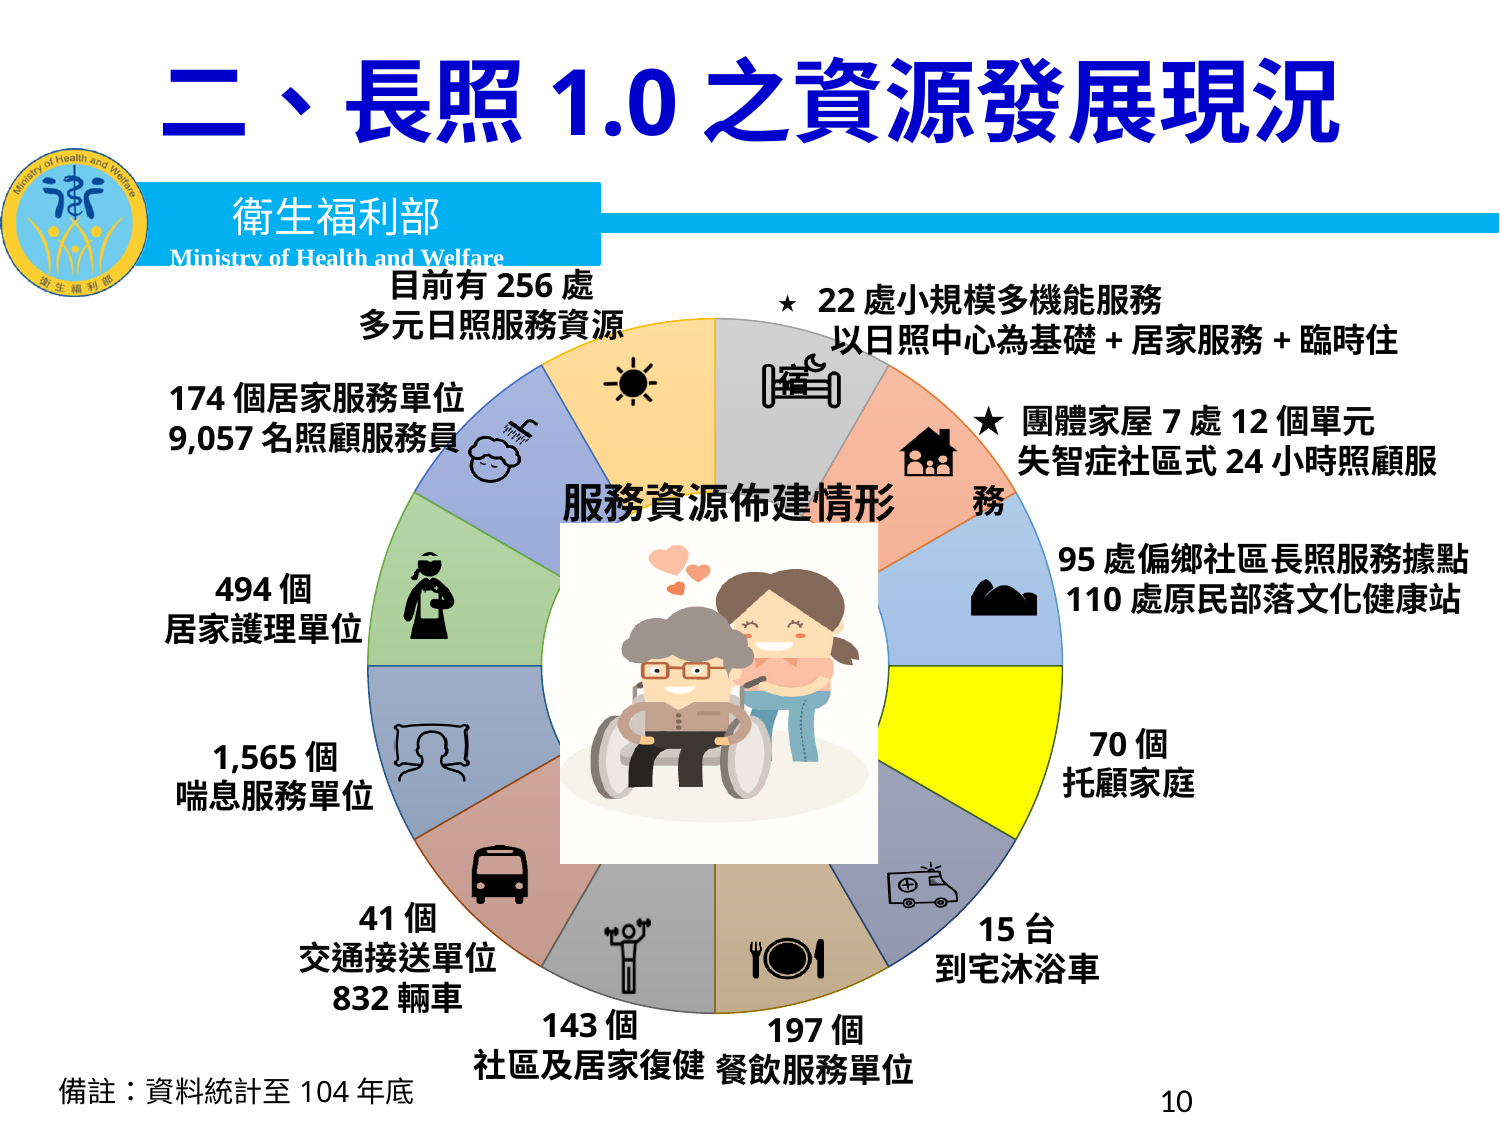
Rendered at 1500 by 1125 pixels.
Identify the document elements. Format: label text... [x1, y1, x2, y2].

picture [465, 845, 534, 889]
picture [592, 347, 677, 426]
text_box 15台 到宅沐浴車 [850, 900, 1185, 991]
picture [887, 417, 957, 482]
text_box 143個 社區及居家復健 [422, 996, 758, 1087]
text_box 1,565個 喘息服務單位 [108, 728, 443, 819]
picture [456, 411, 549, 487]
picture [582, 904, 677, 1012]
picture [560, 523, 879, 871]
text_box 10 [1144, 1069, 1495, 1125]
text_box 174個居家服務單位 9,057名照顧服務員 [153, 370, 486, 461]
text_box ★ 團體家屋7處12個單元 失智症社區式24小時照顧服務 [957, 392, 1483, 489]
text_box 95處偏鄉社區長照服務據點 110處原民部落文化健康站 [1027, 531, 1500, 628]
text_box 服務資源佈建情形 [547, 469, 949, 532]
title 二、長照1.0之資源發展現況 [75, 4, 1426, 193]
text_box 197個 餐飲服務單位 [648, 1001, 983, 1095]
text_box 備註：資料統計至104年底 [43, 1066, 420, 1117]
text_box 494個 居家護理單位 [97, 561, 432, 652]
picture [751, 338, 851, 414]
text_box 70個 托顧家庭 [1004, 716, 1254, 807]
text_box 41個 交通接送單位 832輛車 [231, 889, 566, 1019]
picture [385, 713, 478, 792]
picture [741, 918, 832, 988]
picture [887, 857, 958, 912]
picture [358, 534, 502, 639]
picture [960, 550, 1027, 621]
chart [983, 489, 992, 498]
text_box 目前有256處 多元日照服務資源 [311, 256, 672, 347]
chart [5, 304, 1425, 1028]
text_box ★ 22處小規模多機能服務 以日照中心為基礎+居家服務+臨時住宿 [762, 271, 1426, 362]
